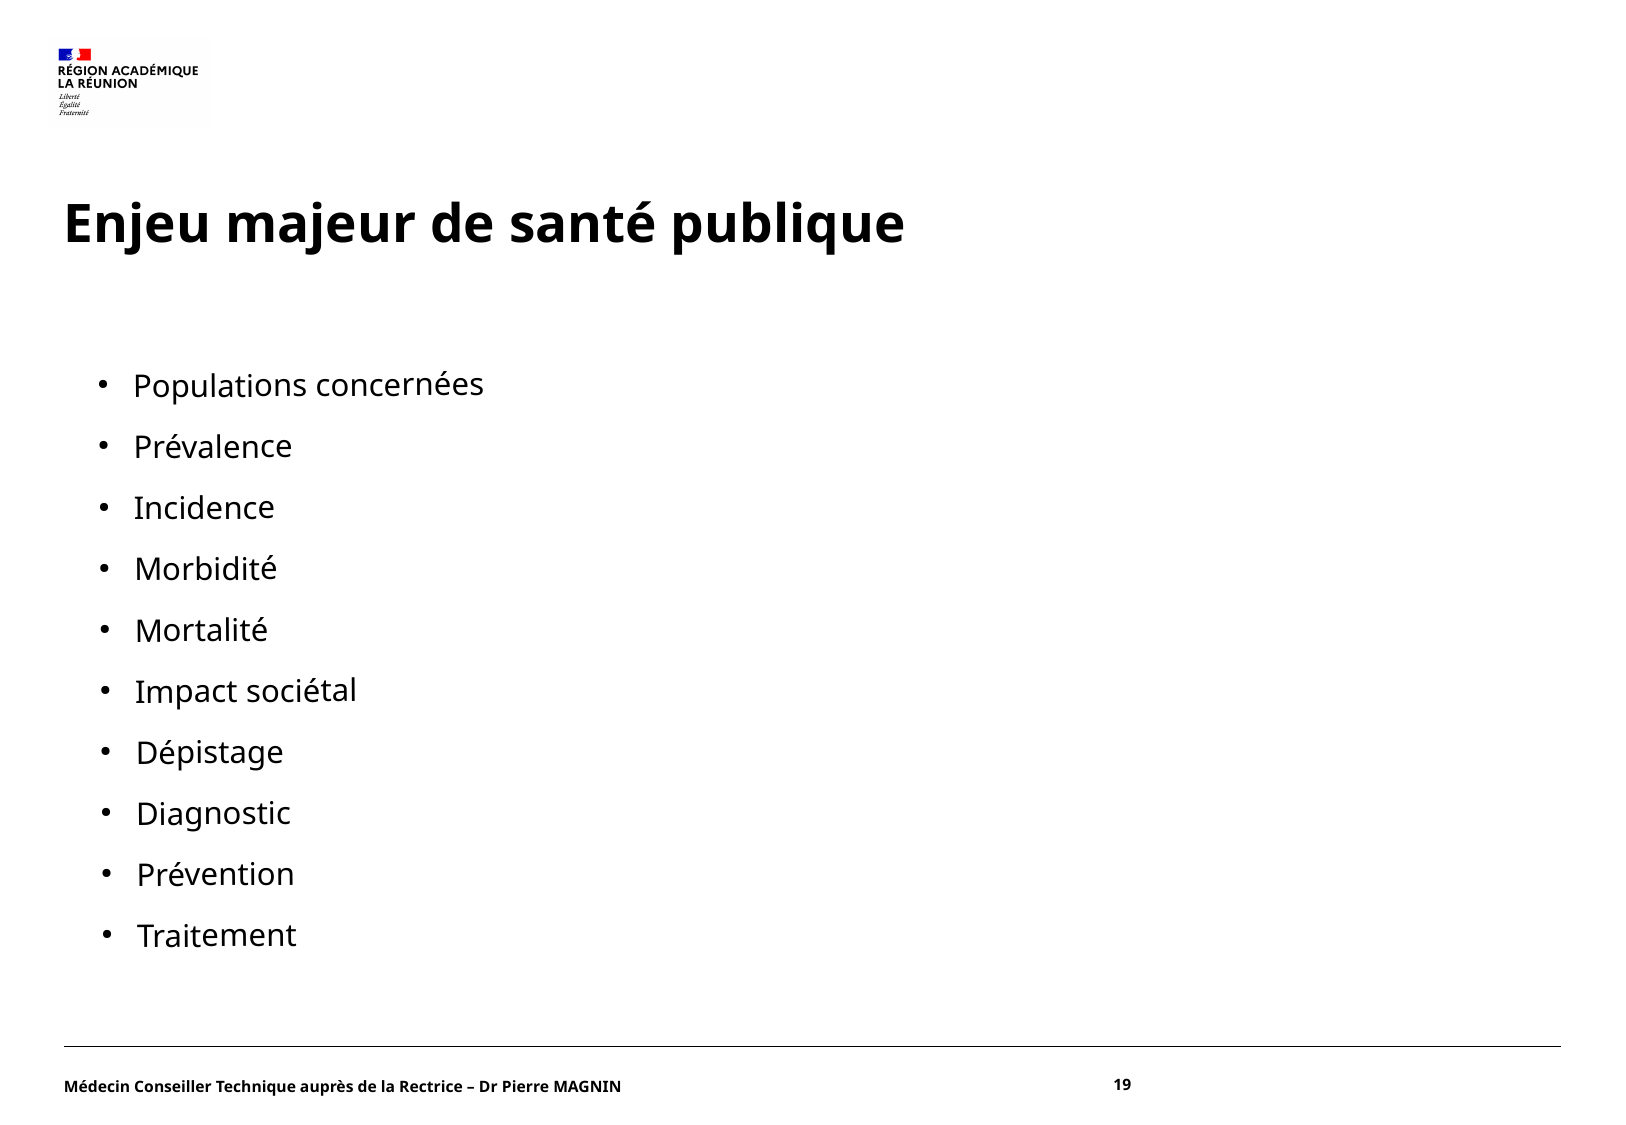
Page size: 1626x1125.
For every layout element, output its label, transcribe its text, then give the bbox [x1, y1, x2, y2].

text_box Médecin Conseiller Technique auprès de la Rectrice – Dr Pierre MAGNIN [64, 1046, 1114, 1125]
picture [47, 37, 211, 127]
title Enjeu majeur de santé publique [63, 196, 1562, 272]
text_box 33 [1114, 1046, 1354, 1125]
list Populations concernées Prévalence Incidence Morbidité Mortalité Impact sociétal Dépistage Diagnostic Prévention Traitement [61, 295, 1559, 963]
